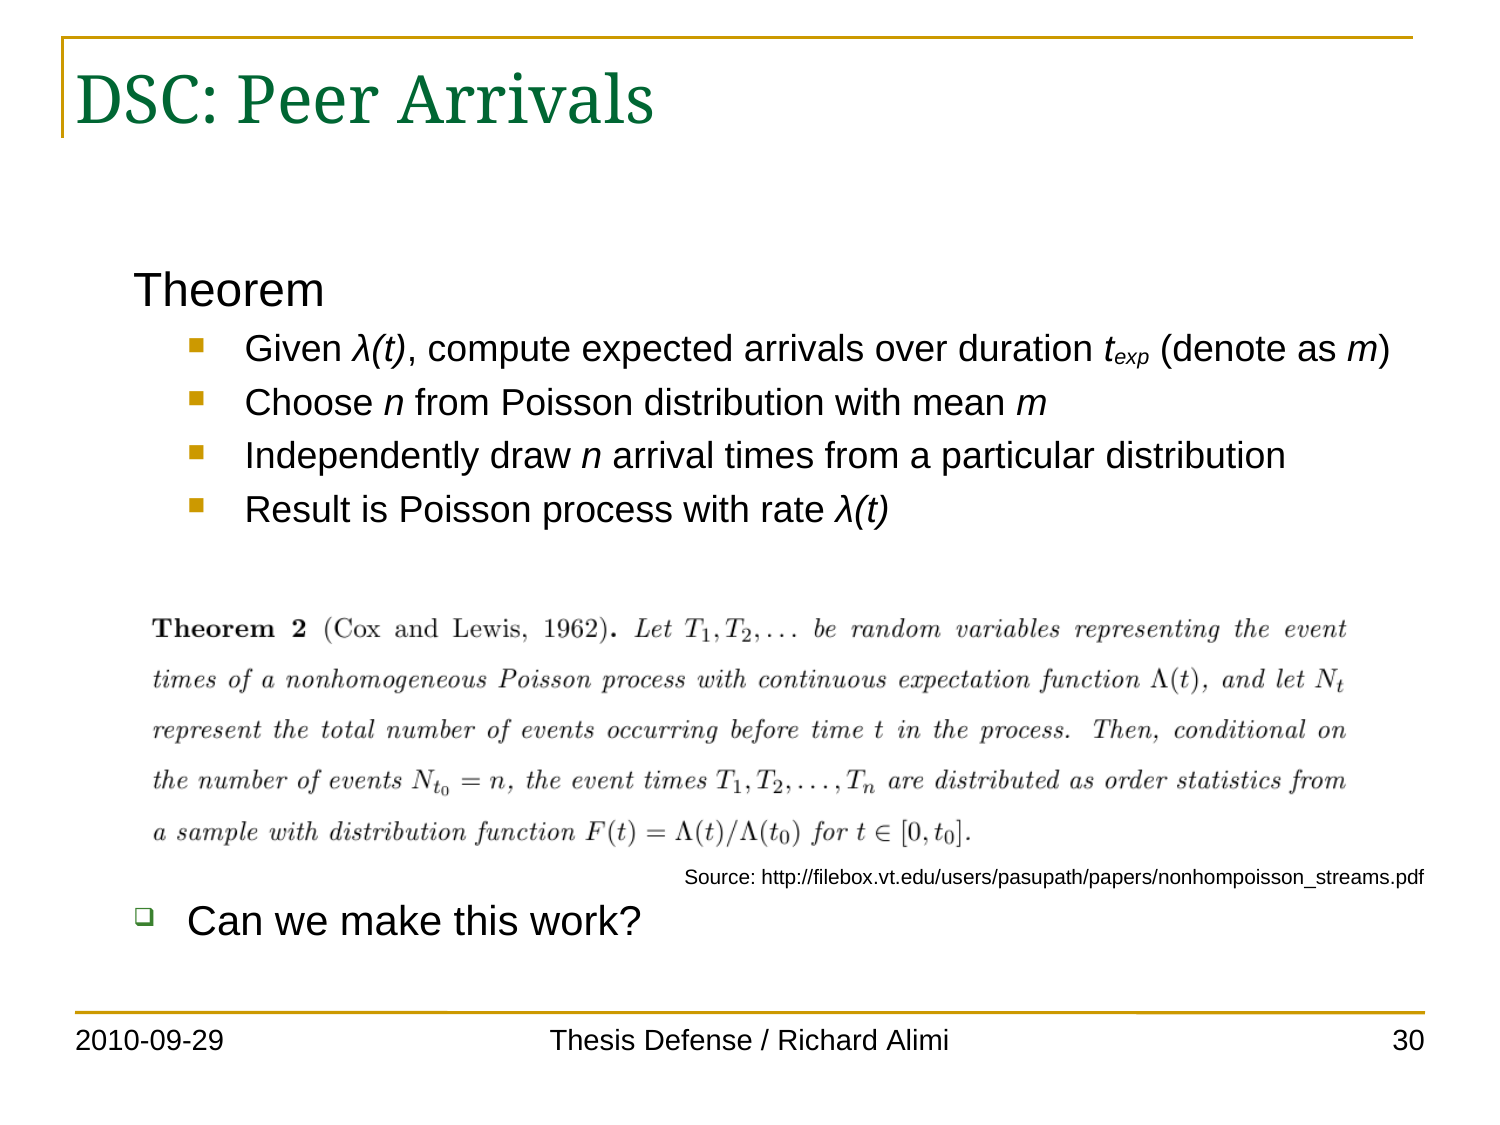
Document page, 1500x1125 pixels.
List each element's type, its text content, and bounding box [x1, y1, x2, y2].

list Theorem Given λ(t), compute expected arrivals over duration texp (denote as m) Choose n from Poisson distribution with mean m Independently draw n arrival times from a particular distribution Result is Poisson process with rate λ(t) Can we make this work? [77, 262, 1425, 1006]
text_box Source: http://filebox.vt.edu/users/pasupath/papers/nonhompoisson_streams.pdf [669, 856, 1441, 897]
picture [134, 603, 1366, 853]
title DSC: Peer Arrivals [75, 45, 1425, 151]
